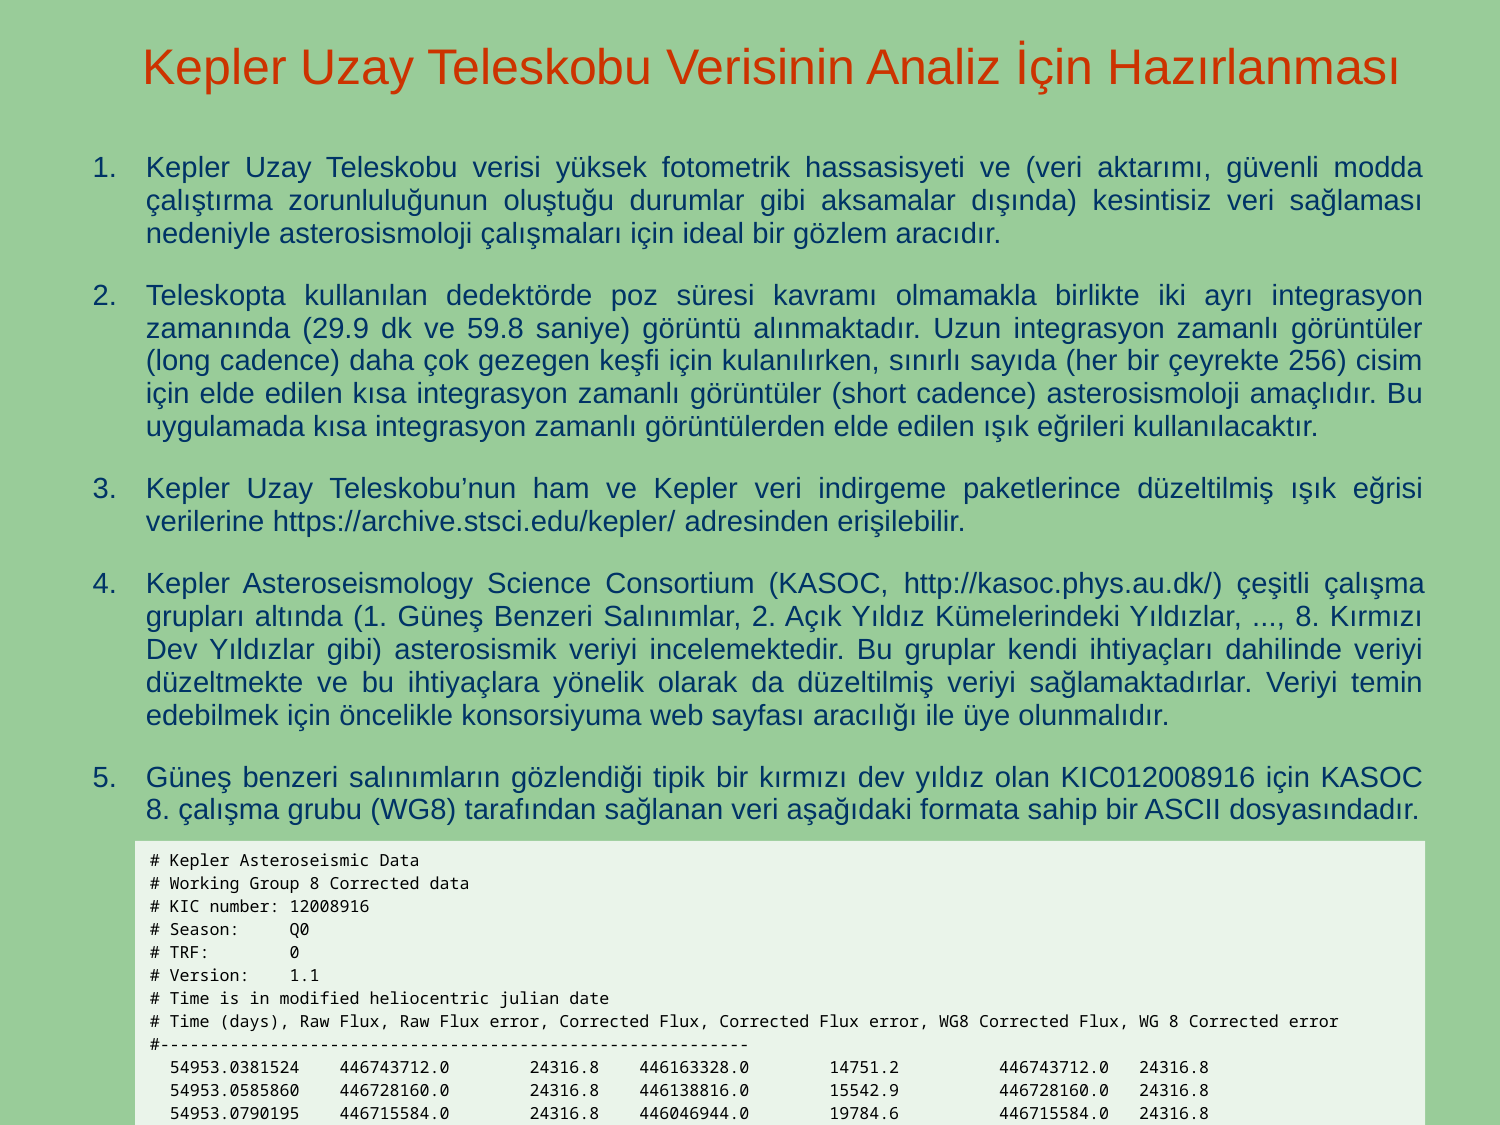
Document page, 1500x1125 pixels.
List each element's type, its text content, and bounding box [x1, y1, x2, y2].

title Kepler Uzay Teleskobu Verisinin Analiz İçin Hazırlanması [135, 10, 1410, 124]
list Kepler Uzay Teleskobu verisi yüksek fotometrik hassasisyeti ve (veri aktarımı, güvenli modda çalıştırma zorunluluğunun oluştuğu durumlar gibi aksamalar dışında) kesintisiz veri sağlaması nedeniyle asterosismoloji çalışmaları için ideal bir gözlem aracıdır. Teleskopta kullanılan dedektörde poz süresi kavramı olmamakla birlikte iki ayrı integrasyon zamanında (29.9 dk ve 59.8 saniye) görüntü alınmaktadır. Uzun integrasyon zamanlı görüntüler (long cadence) daha çok gezegen keşfi için kulanılırken, sınırlı sayıda (her bir çeyrekte 256) cisim için elde edilen kısa integrasyon zamanlı görüntüler (short cadence) asterosismoloji amaçlıdır. Bu uygulamada kısa integrasyon zamanlı görüntülerden elde edilen ışık eğrileri kullanılacaktır. Kepler Uzay Teleskobu’nun ham ve Kepler veri indirgeme paketlerince düzeltilmiş ışık eğrisi verilerine https://archive.stsci.edu/kepler/ adresinden erişilebilir. Kepler Asteroseismology Science Consortium (KASOC, http://kasoc.phys.au.dk/) çeşitli çalışma grupları altında (1. Güneş Benzeri Salınımlar, 2. Açık Yıldız Kümelerindeki Yıldızlar, ..., 8. Kırmızı Dev Yıldızlar gibi) asterosismik veriyi incelemektedir. Bu gruplar kendi ihtiyaçları dahilinde veriyi düzeltmekte ve bu ihtiyaçlara yönelik olarak da düzeltilmiş veriyi sağlamaktadırlar. Veriyi temin edebilmek için öncelikle konsorsiyuma web sayfası aracılığı ile üye olunmalıdır. Güneş benzeri salınımların gözlendiği tipik bir kırmızı dev yıldız olan KIC012008916 için KASOC 8. çalışma grubu (WG8) tarafından sağlanan veri aşağıdaki formata sahip bir ASCII dosyasındadır. [75, 151, 1425, 843]
text_box # Kepler Asteroseismic Data # Working Group 8 Corrected data # KIC number: 12008916 # Season: Q0 # TRF: 0 # Version: 1.1 # Time is in modified heliocentric julian date # Time (days), Raw Flux, Raw Flux error, Corrected Flux, Corrected Flux error, WG8 Corrected Flux, WG 8 Corrected error #----------------------------------------------------------- 54953.0381524 446743712.0 24316.8 446163328.0 14751.2 446743712.0 24316.8 54953.0585860 446728160.0 24316.8 446138816.0 15542.9 446728160.0 24316.8 54953.0790195 446715584.0 24316.8 446046944.0 19784.6 446715584.0 24316.8 [135, 840, 1426, 1119]
